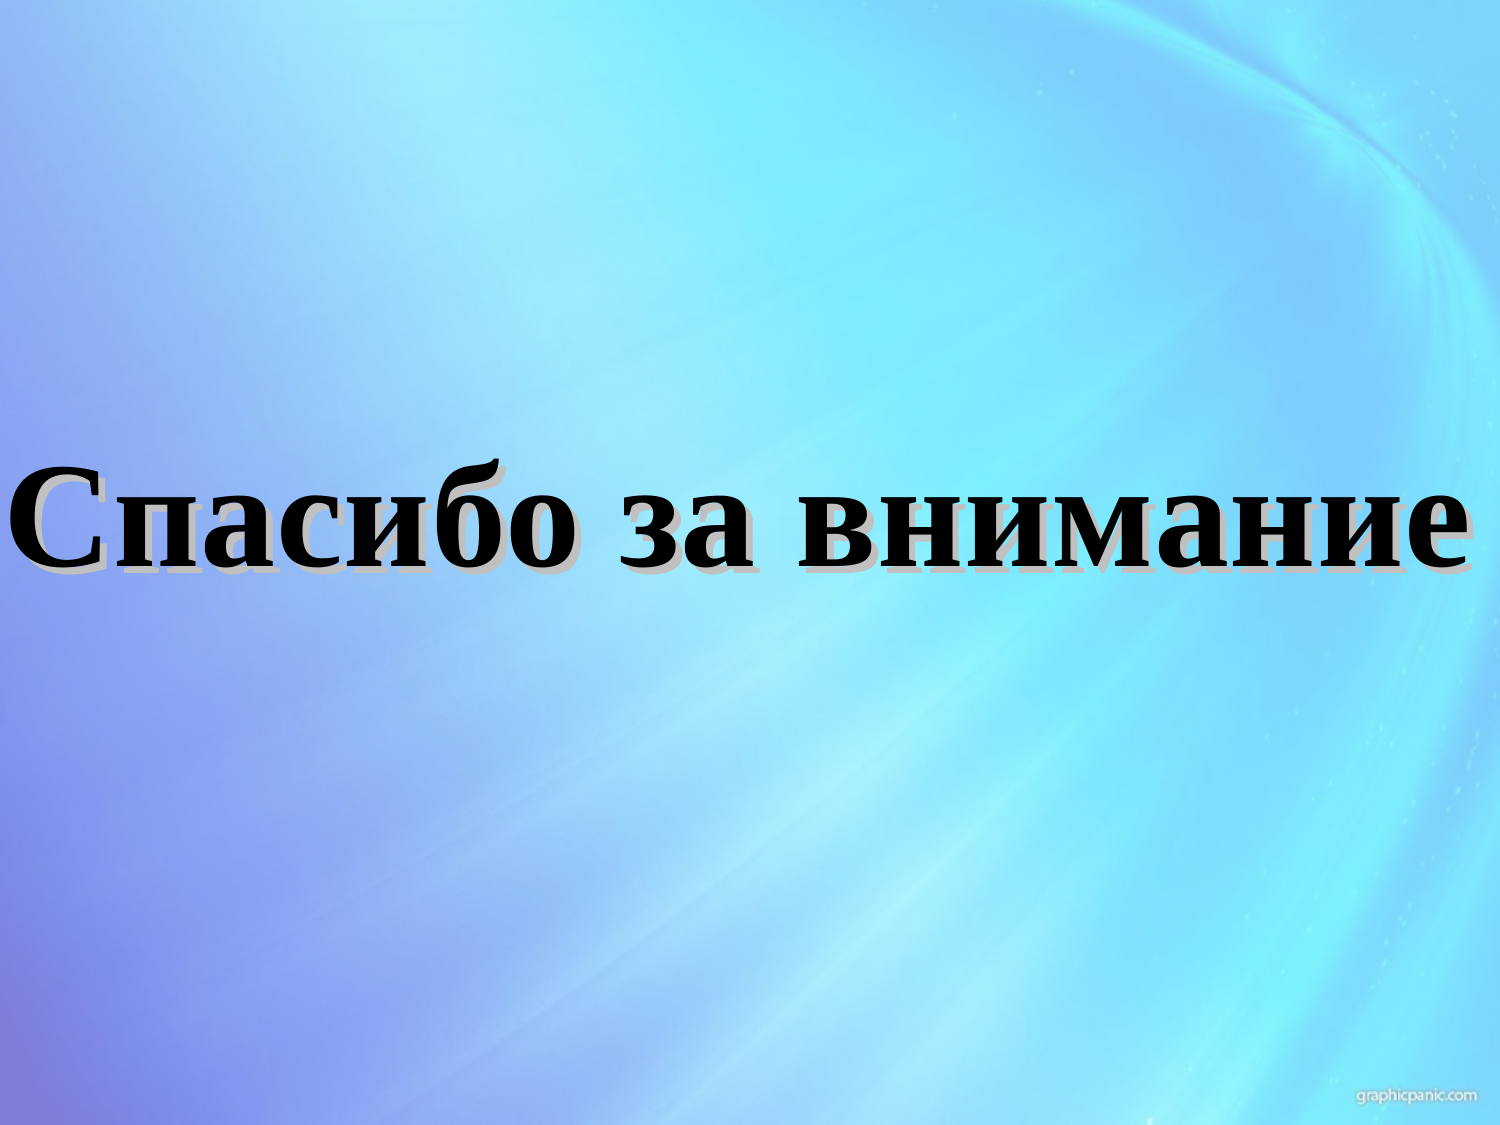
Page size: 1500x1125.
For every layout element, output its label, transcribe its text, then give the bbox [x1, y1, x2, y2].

text_box Спасибо за внимание [0, 408, 1500, 606]
